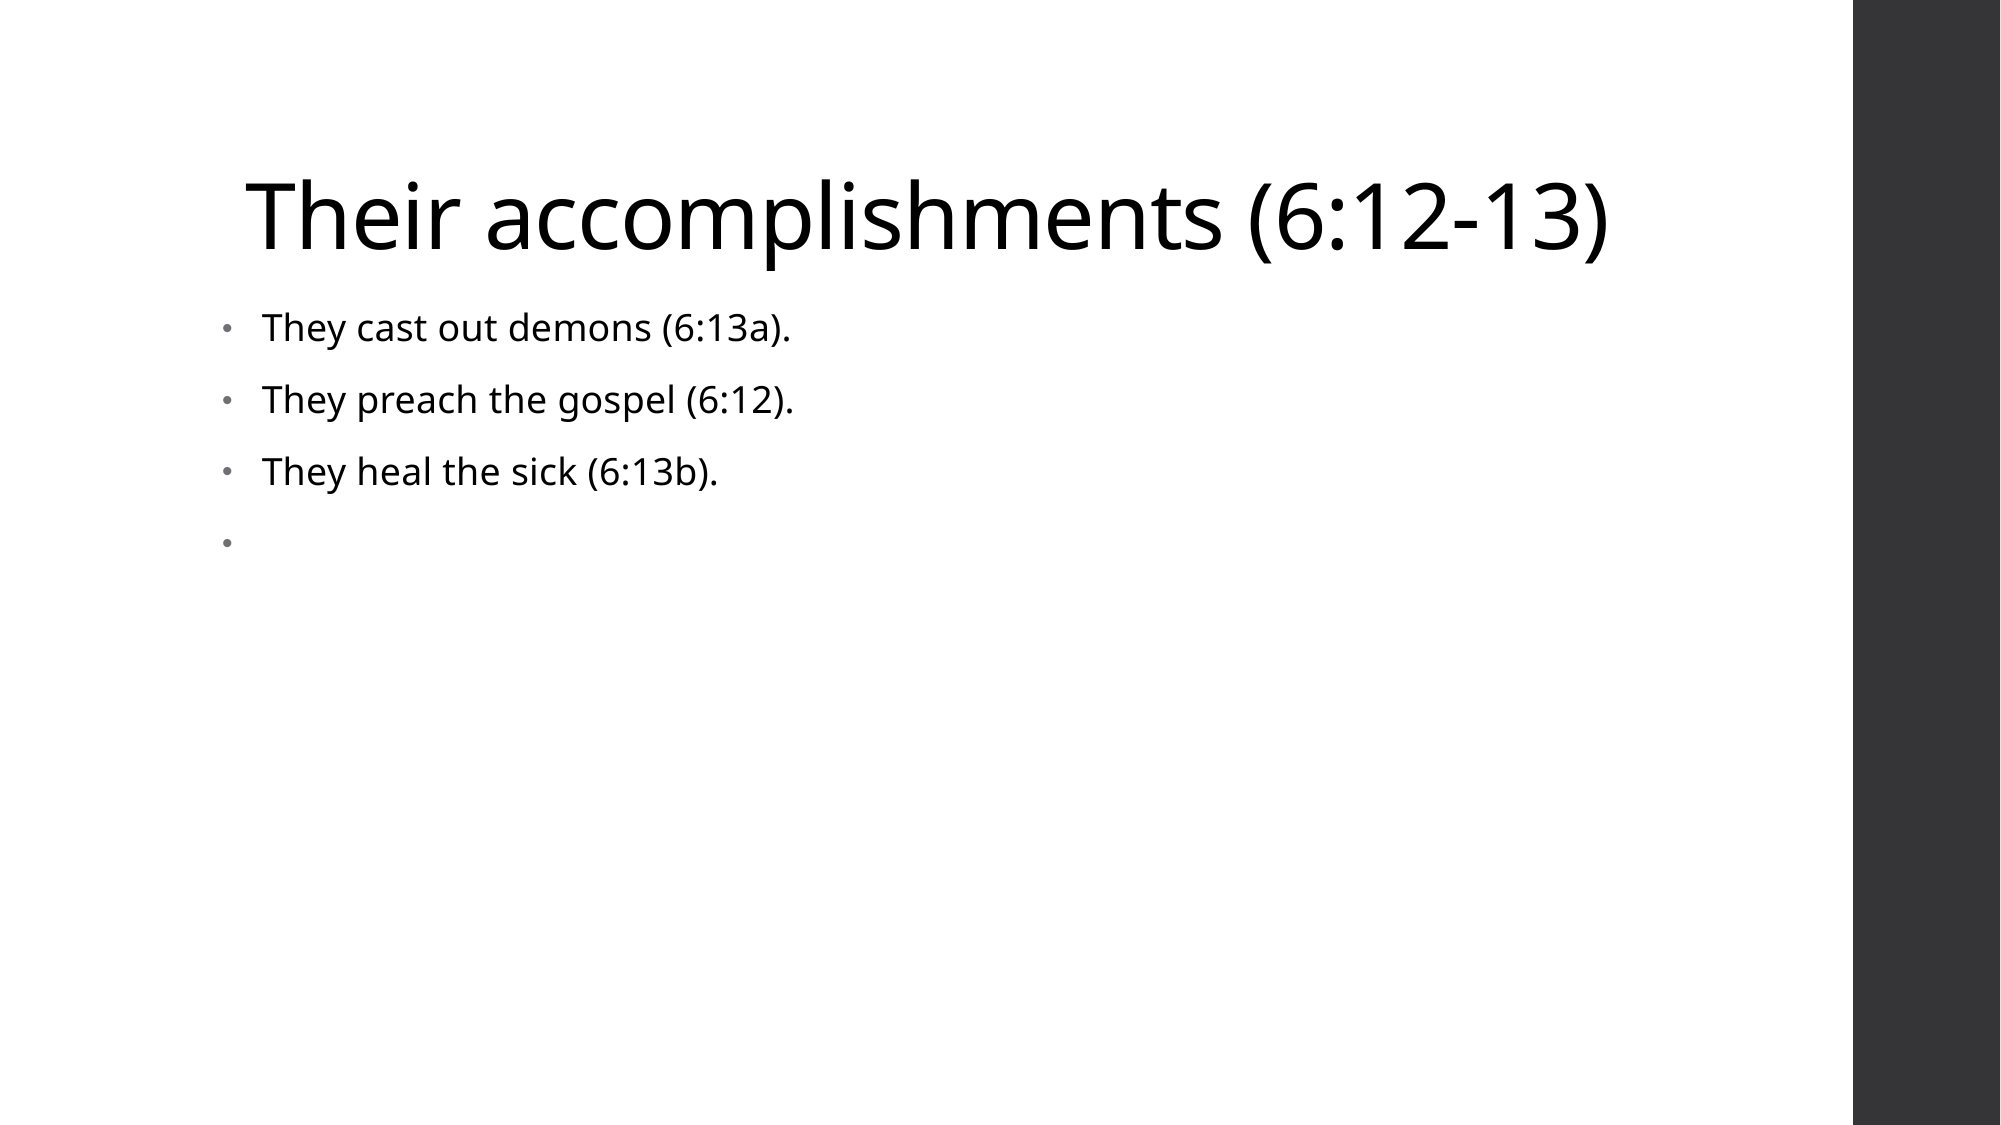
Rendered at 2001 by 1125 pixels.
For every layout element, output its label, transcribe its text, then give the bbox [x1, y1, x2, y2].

list They cast out demons (6:13a). They preach the gospel (6:12). They heal the sick (6:13b). [206, 299, 1617, 1014]
title Their accomplishments (6:12-13) [206, 60, 1797, 278]
